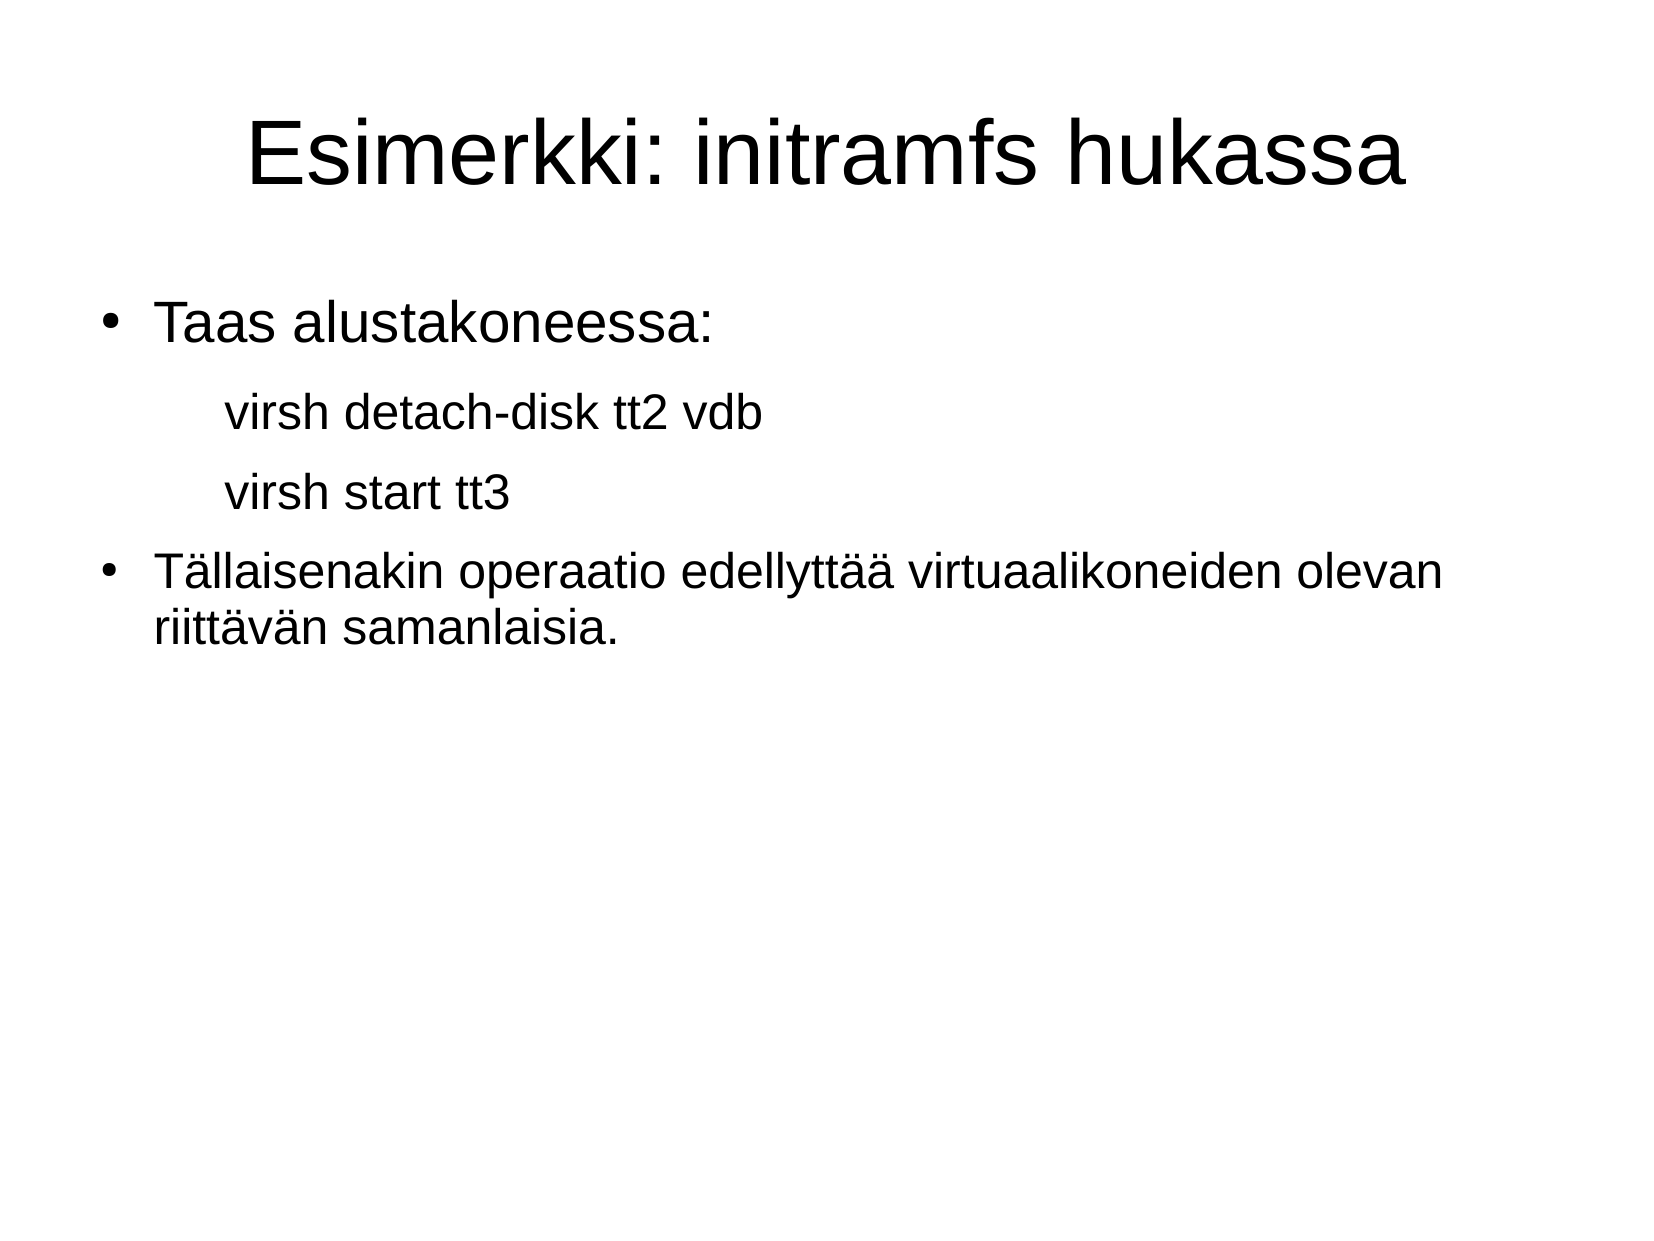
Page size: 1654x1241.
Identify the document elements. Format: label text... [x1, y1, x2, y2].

list Taas alustakoneessa: virsh detach-disk tt2 vdb virsh start tt3 Tällaisenakin operaatio edellyttää virtuaalikoneiden olevan riittävän samanlaisia. [82, 290, 1571, 1010]
title Esimerkki: initramfs hukassa [82, 49, 1571, 257]
